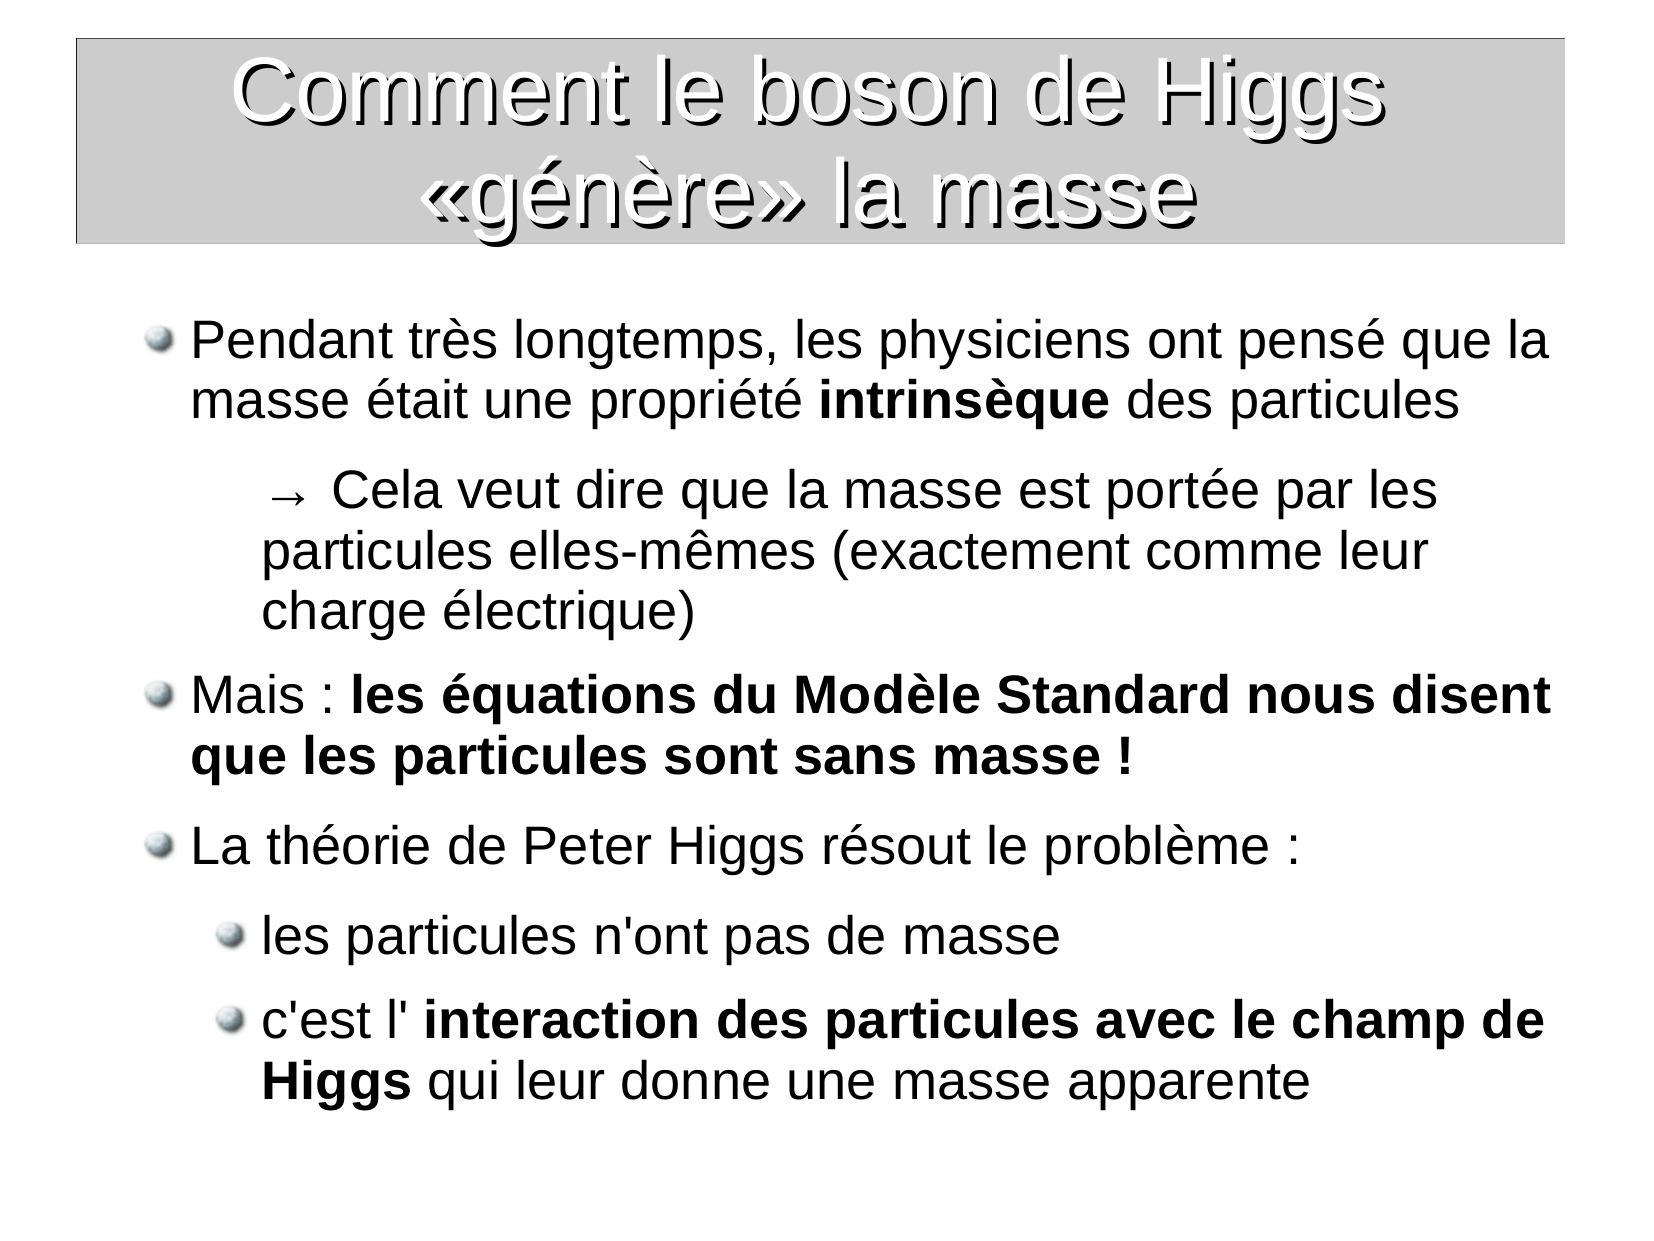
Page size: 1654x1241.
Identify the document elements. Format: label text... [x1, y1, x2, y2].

list Pendant très longtemps, les physiciens ont pensé que la masse était une propriété intrinsèque des particules → Cela veut dire que la masse est portée par les particules elles-mêmes (exactement comme leur charge électrique) Mais : les équations du Modèle Standard nous disent que les particules sont sans masse ! La théorie de Peter Higgs résout le problème : les particules n'ont pas de masse c'est l' interaction des particules avec le champ de Higgs qui leur donne une masse apparente [120, 309, 1561, 1126]
title Comment le boson de Higgs «génère» la masse [76, 38, 1565, 244]
